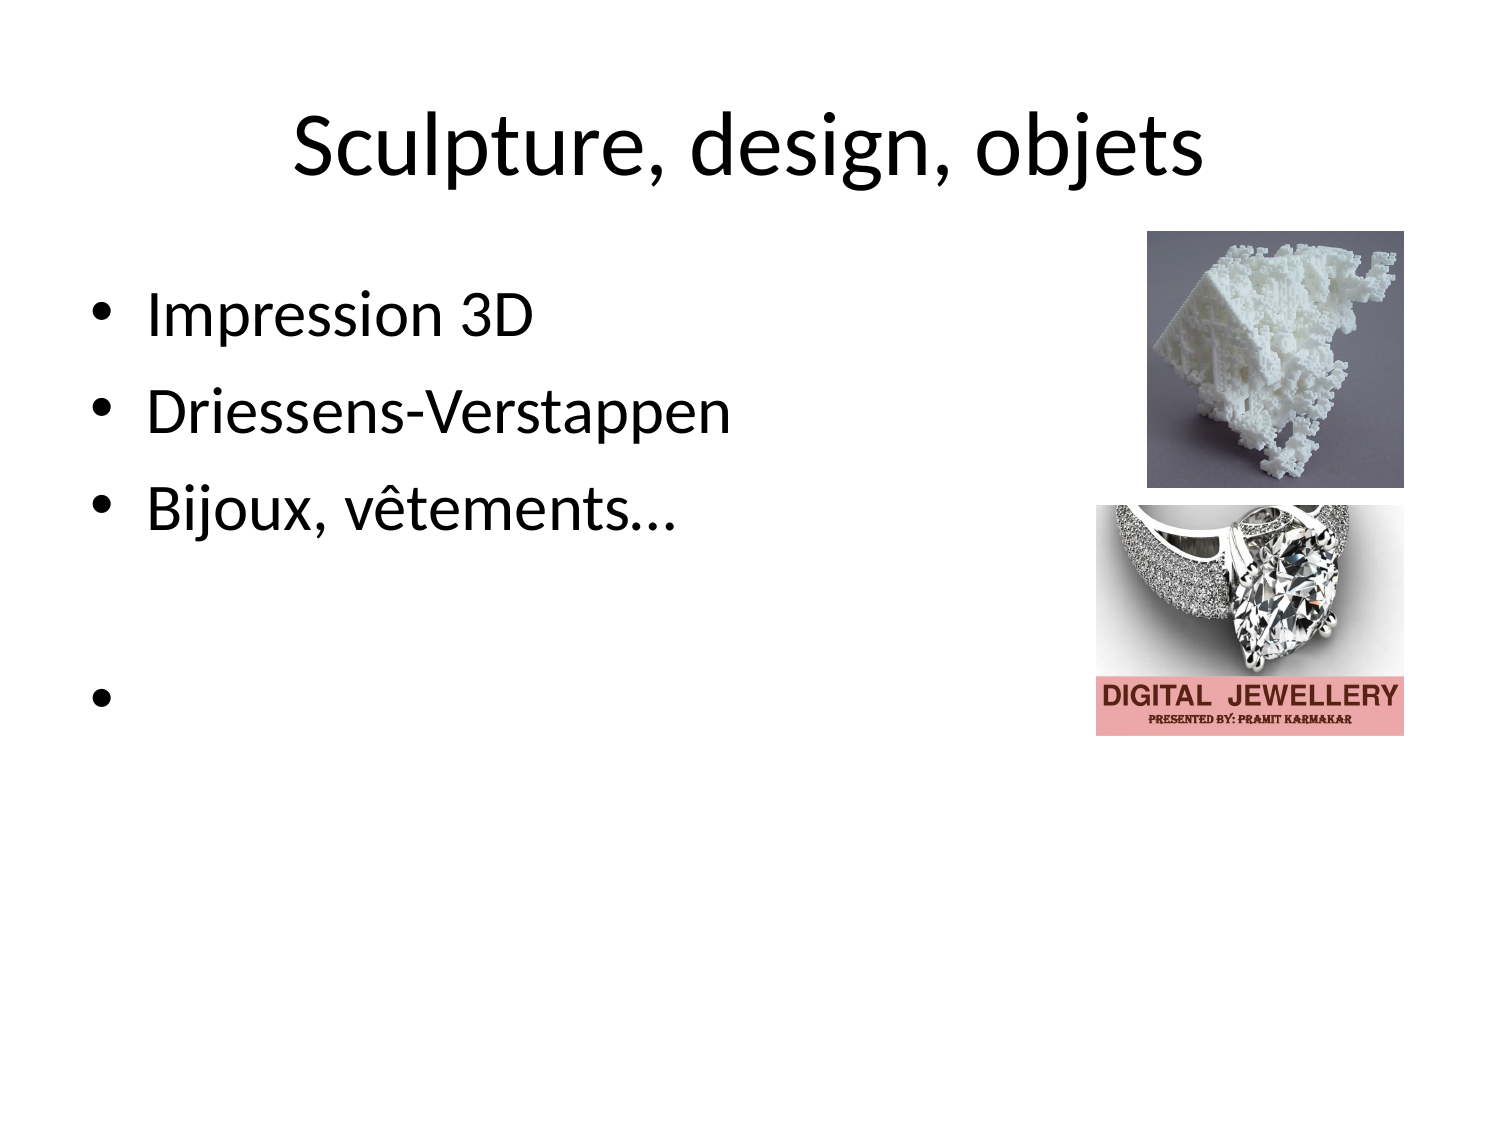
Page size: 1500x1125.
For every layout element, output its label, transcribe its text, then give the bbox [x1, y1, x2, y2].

list Impression 3D Driessens-Verstappen Bijoux, vêtements… [75, 262, 1426, 1005]
title Sculpture, design, objets [75, 45, 1426, 233]
picture [1147, 231, 1404, 488]
picture [1096, 505, 1404, 737]
